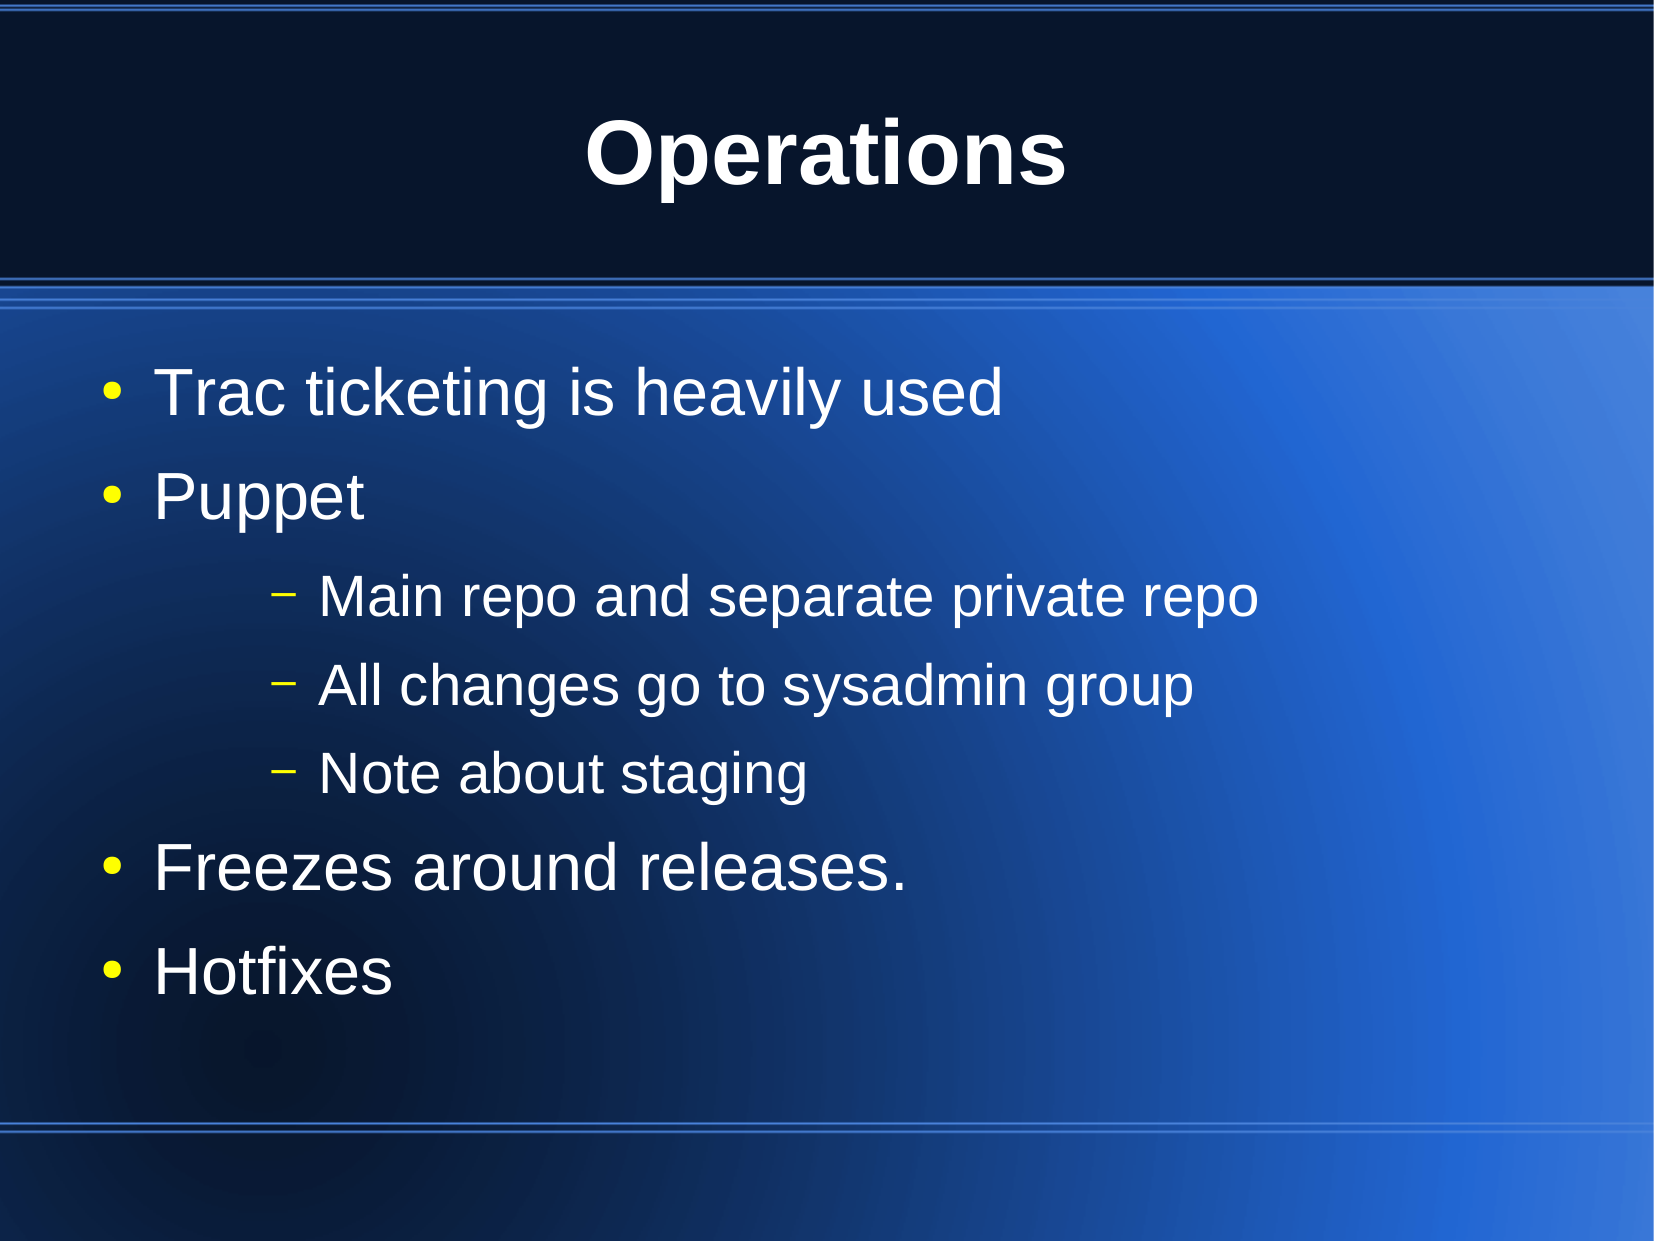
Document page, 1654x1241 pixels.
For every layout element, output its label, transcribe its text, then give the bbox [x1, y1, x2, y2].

title Operations [82, 49, 1571, 257]
picture [0, 0, 1654, 1241]
list Trac ticketing is heavily used Puppet Main repo and separate private repo All changes go to sysadmin group Note about staging Freezes around releases. Hotfixes [82, 355, 1571, 1174]
